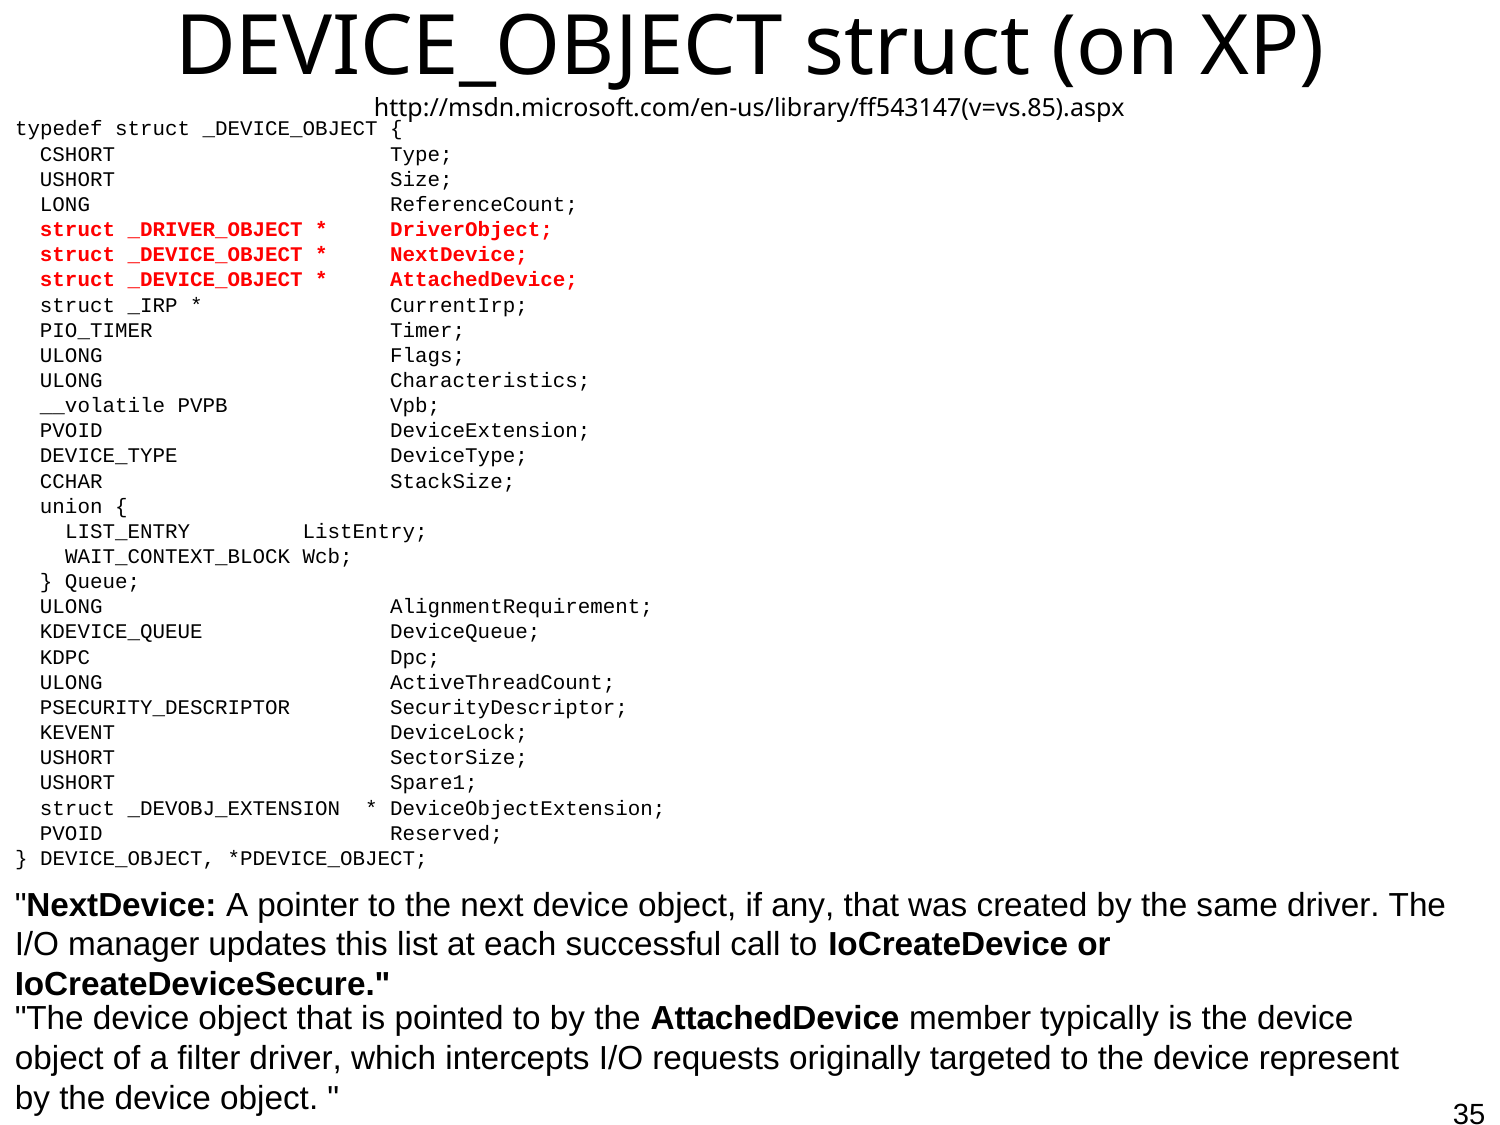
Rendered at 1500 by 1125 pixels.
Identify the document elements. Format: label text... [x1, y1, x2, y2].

text_box <number> [1187, 1087, 1500, 1125]
list typedef struct _DEVICE_OBJECT { CSHORT Type; USHORT Size; LONG ReferenceCount; struct _DRIVER_OBJECT * DriverObject; struct _DEVICE_OBJECT * NextDevice; struct _DEVICE_OBJECT * AttachedDevice; struct _IRP * CurrentIrp; PIO_TIMER Timer; ULONG Flags; ULONG Characteristics; __volatile PVPB Vpb; PVOID DeviceExtension; DEVICE_TYPE DeviceType; CCHAR StackSize; union { LIST_ENTRY ListEntry; WAIT_CONTEXT_BLOCK Wcb; } Queue; ULONG AlignmentRequirement; KDEVICE_QUEUE DeviceQueue; KDPC Dpc; ULONG ActiveThreadCount; PSECURITY_DESCRIPTOR SecurityDescriptor; KEVENT DeviceLock; USHORT SectorSize; USHORT Spare1; struct _DEVOBJ_EXTENSION * DeviceObjectExtension; PVOID Reserved; } DEVICE_OBJECT, *PDEVICE_OBJECT; [0, 112, 1276, 874]
title DEVICE_OBJECT struct (on XP) http://msdn.microsoft.com/en-us/library/ff543147(v=vs.85).aspx [0, 0, 1500, 150]
text_box "NextDevice: A pointer to the next device object, if any, that was created by the same driver. The I/O manager updates this list at each successful call to IoCreateDevice or IoCreateDeviceSecure." [0, 874, 1500, 1011]
text_box "The device object that is pointed to by the AttachedDevice member typically is the device object of a filter driver, which intercepts I/O requests originally targeted to the device represent by the device object. " [0, 1011, 1450, 1124]
